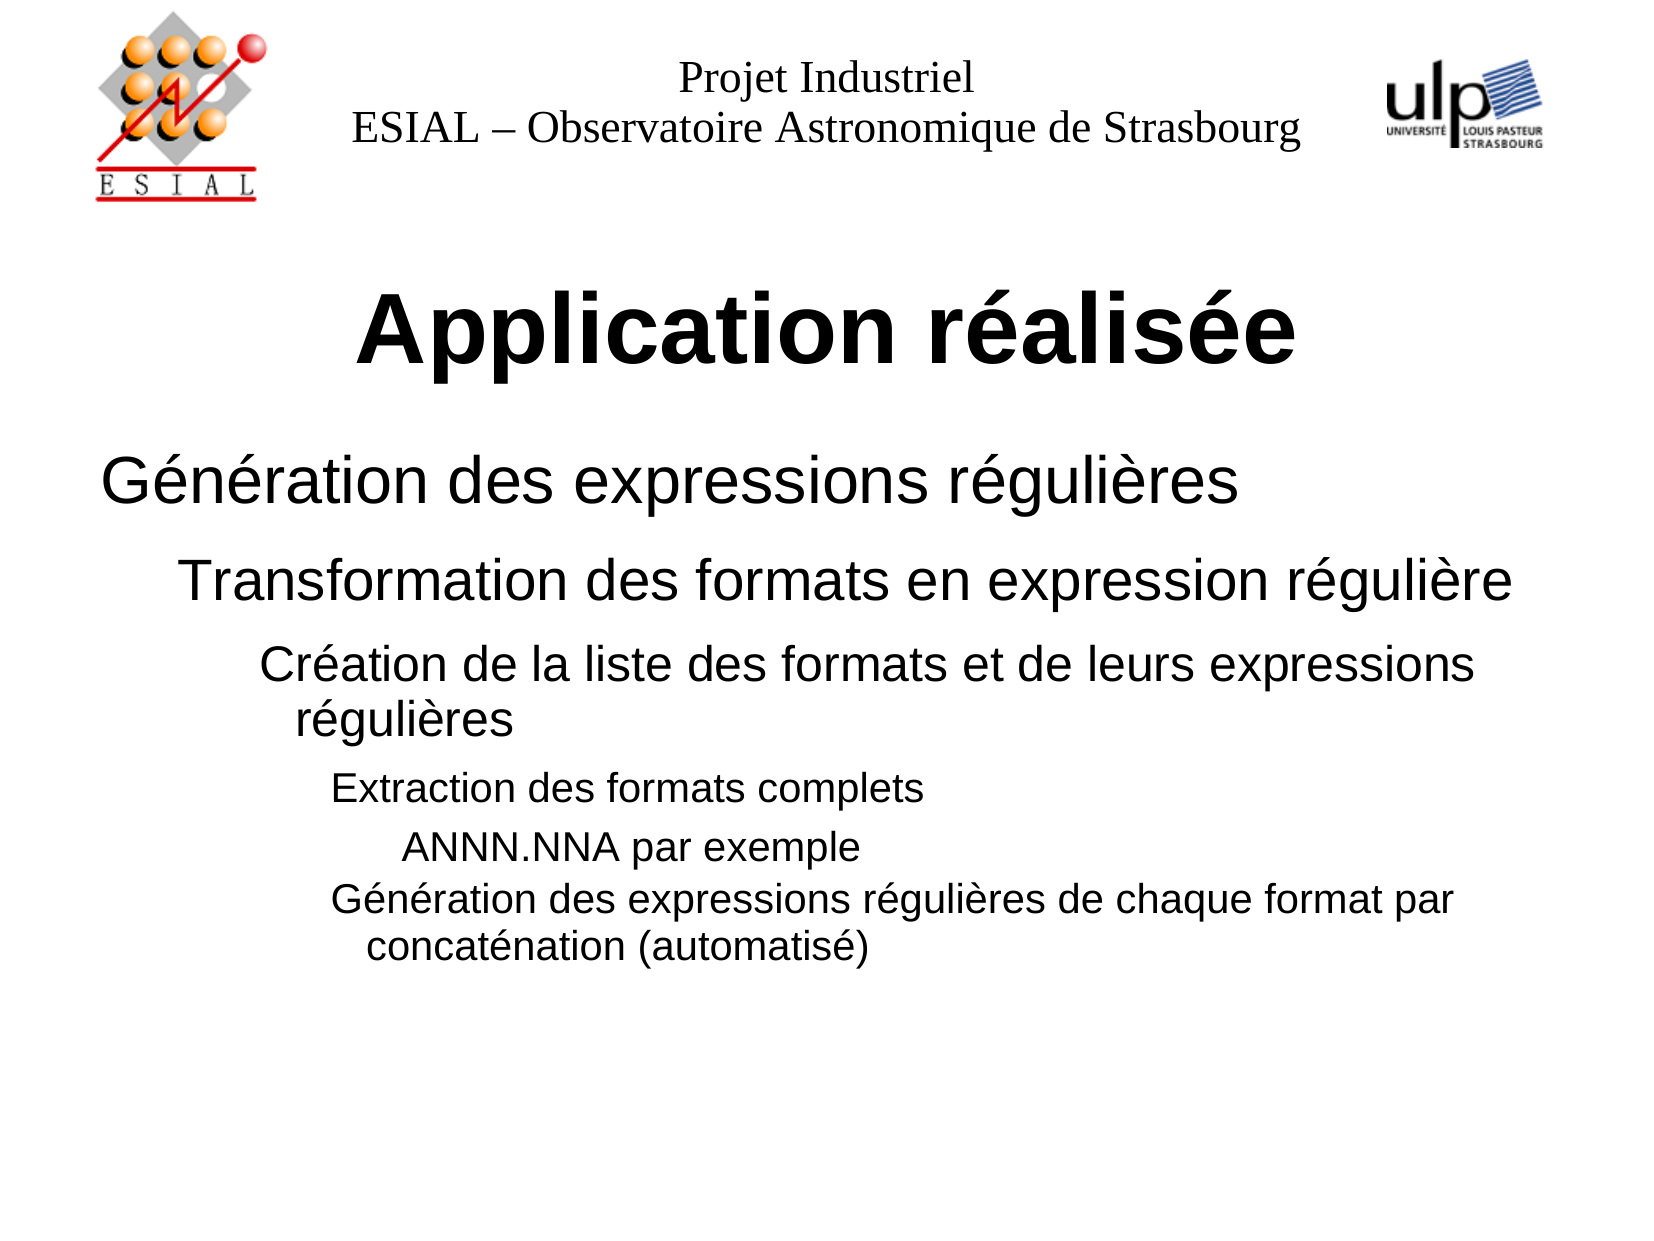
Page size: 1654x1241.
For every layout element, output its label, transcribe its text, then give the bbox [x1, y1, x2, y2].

text_box Application réalisée [265, 265, 1388, 414]
list Génération des expressions régulières Transformation des formats en expression régulière Création de la liste des formats et de leurs expressions régulières Extraction des formats complets ANNN.NNA par exemple Génération des expressions régulières de chaque format par concaténation (automatisé) [82, 442, 1571, 1094]
title Projet Industriel ESIAL – Observatoire Astronomique de Strasbourg [82, 49, 1571, 257]
picture [88, 6, 273, 49]
